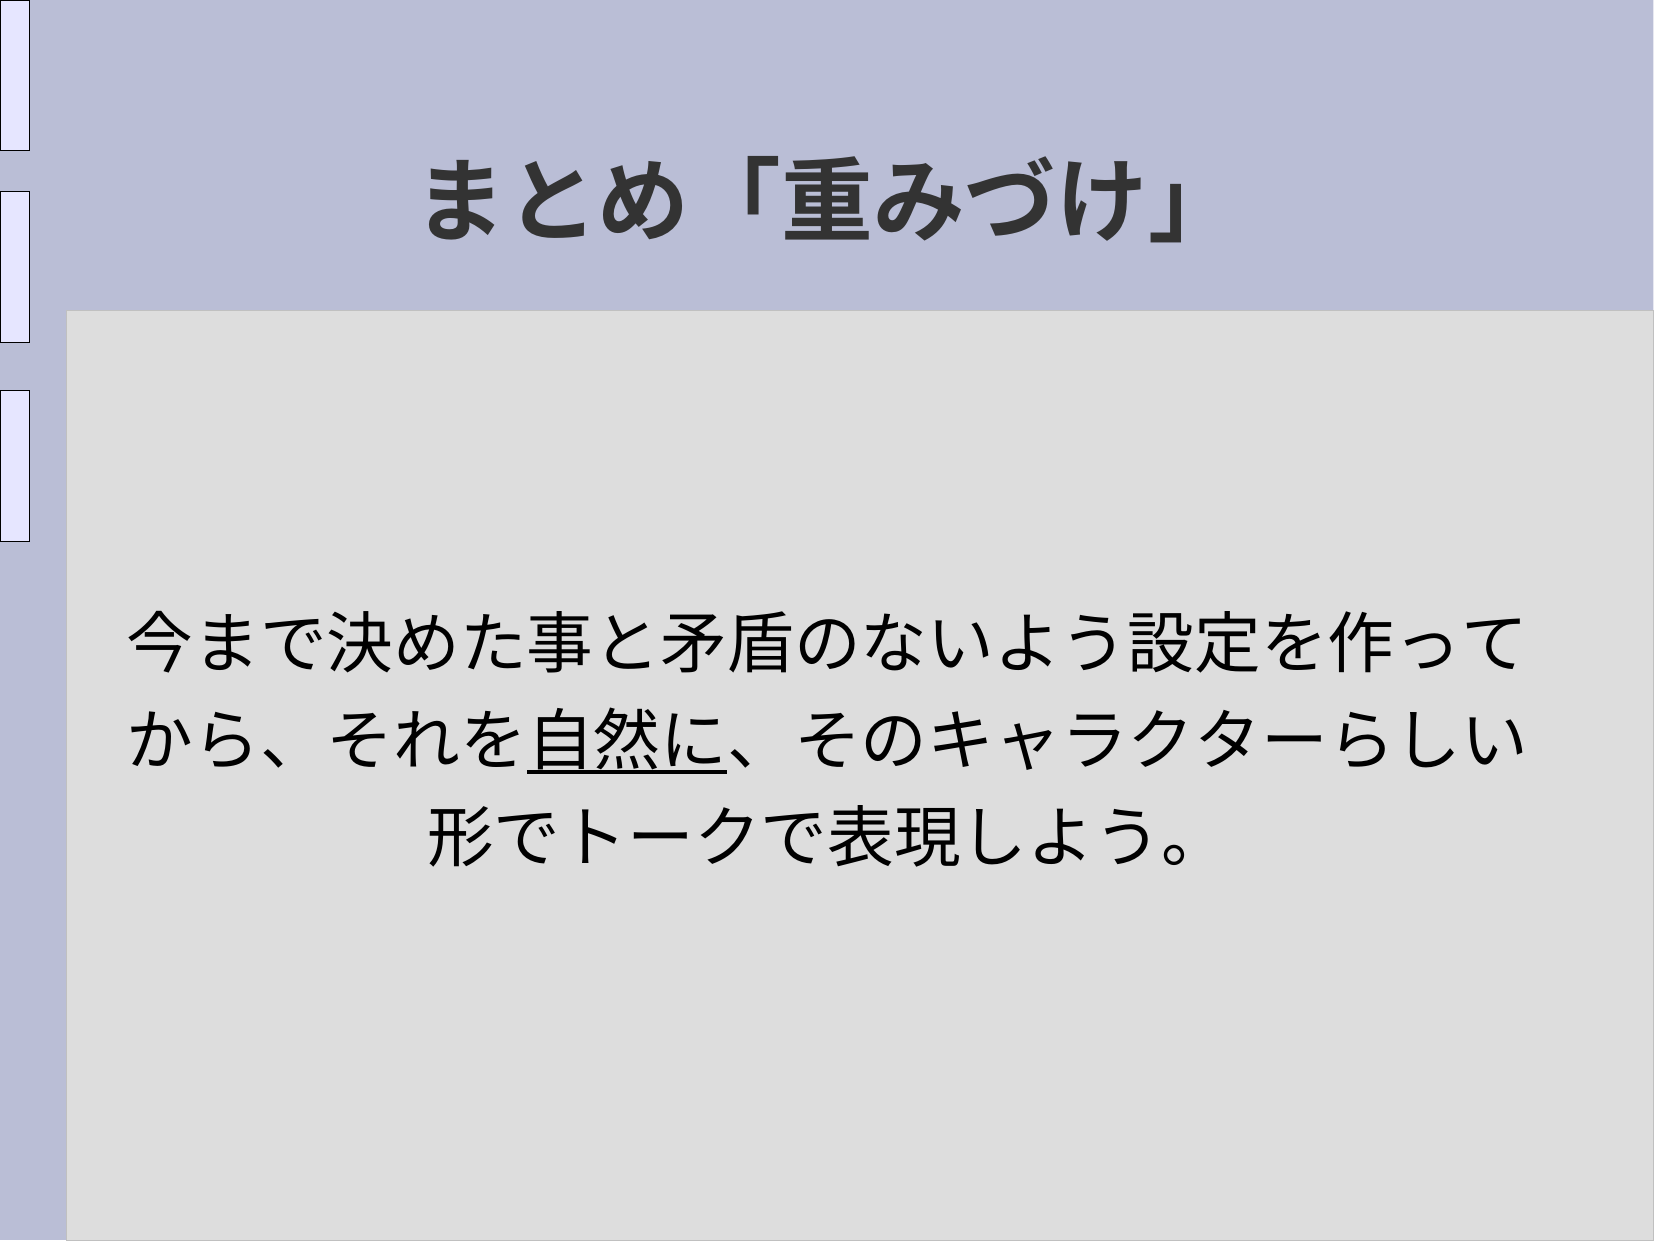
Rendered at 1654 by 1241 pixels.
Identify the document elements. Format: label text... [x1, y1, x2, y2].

title まとめ「重みづけ」 [121, 91, 1534, 299]
subtitle 今まで決めた事と矛盾のないよう設定を作ってから、それを自然に、そのキャラクターらしい形でトークで表現しよう。 [121, 344, 1534, 1127]
